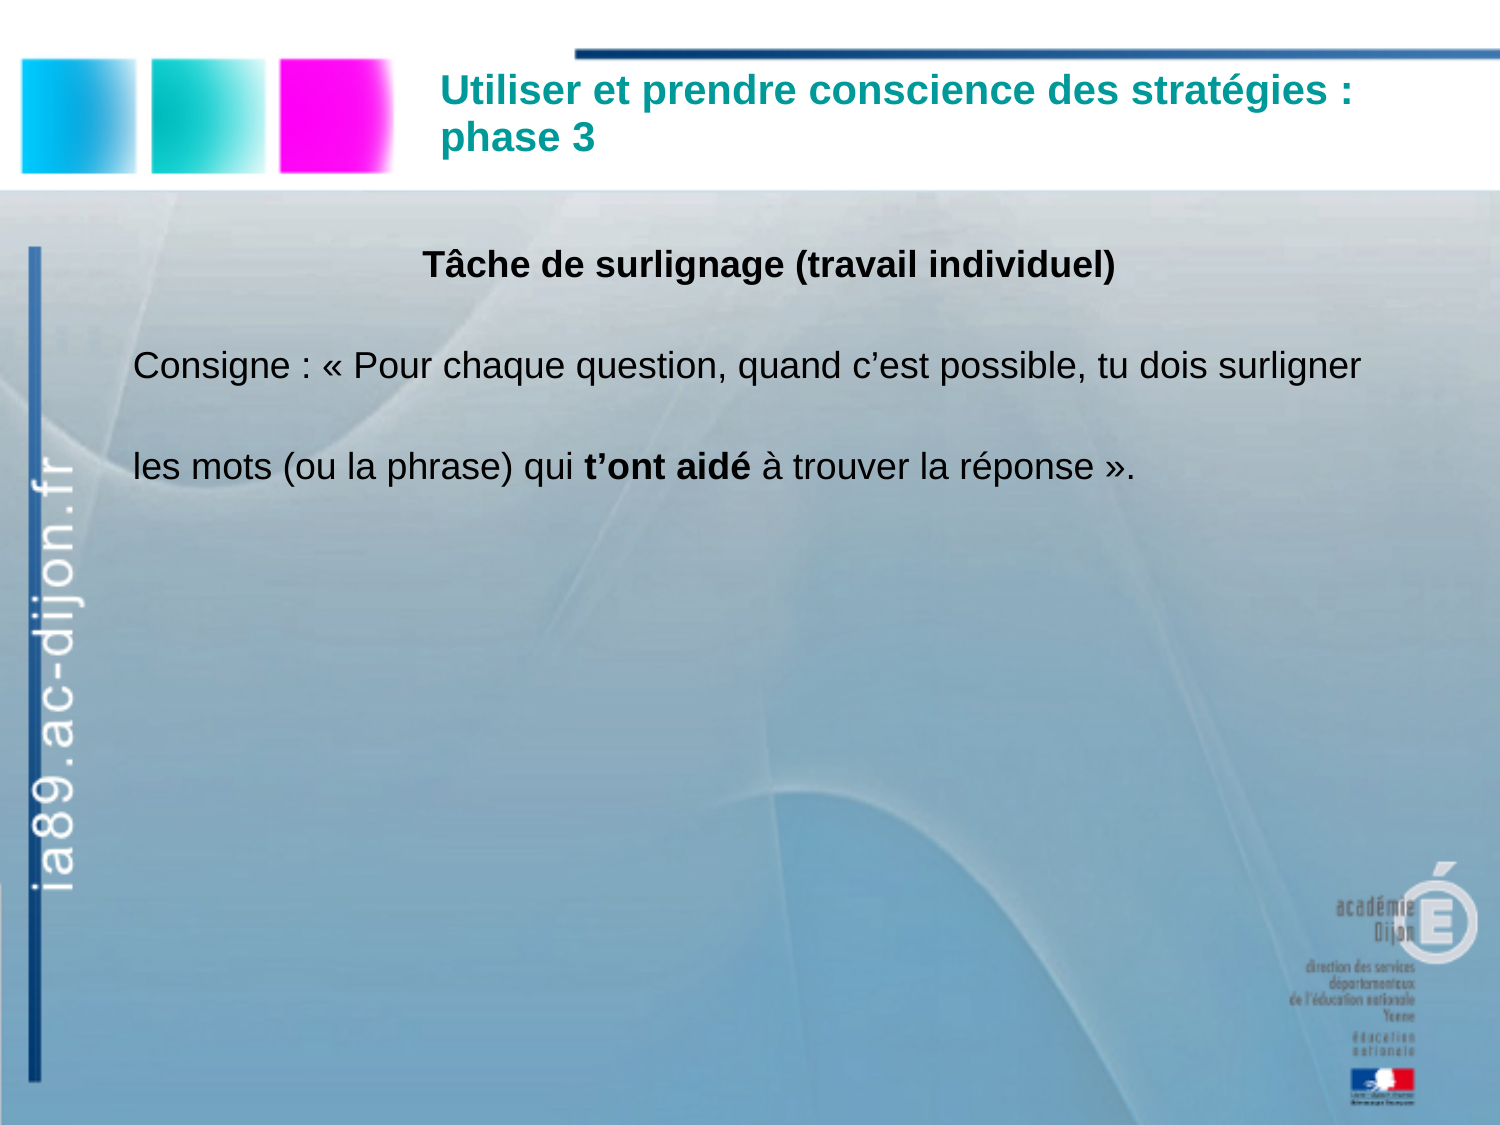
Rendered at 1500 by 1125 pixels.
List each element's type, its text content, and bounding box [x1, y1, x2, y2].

list Tâche de surlignage (travail individuel) Consigne : « Pour chaque question, quand c’est possible, tu dois surligner les mots (ou la phrase) qui t’ont aidé à trouver la réponse ». [118, 236, 1421, 1099]
title Utiliser et prendre conscience des stratégies : phase 3 [425, 42, 1459, 185]
picture [0, 0, 1500, 1125]
